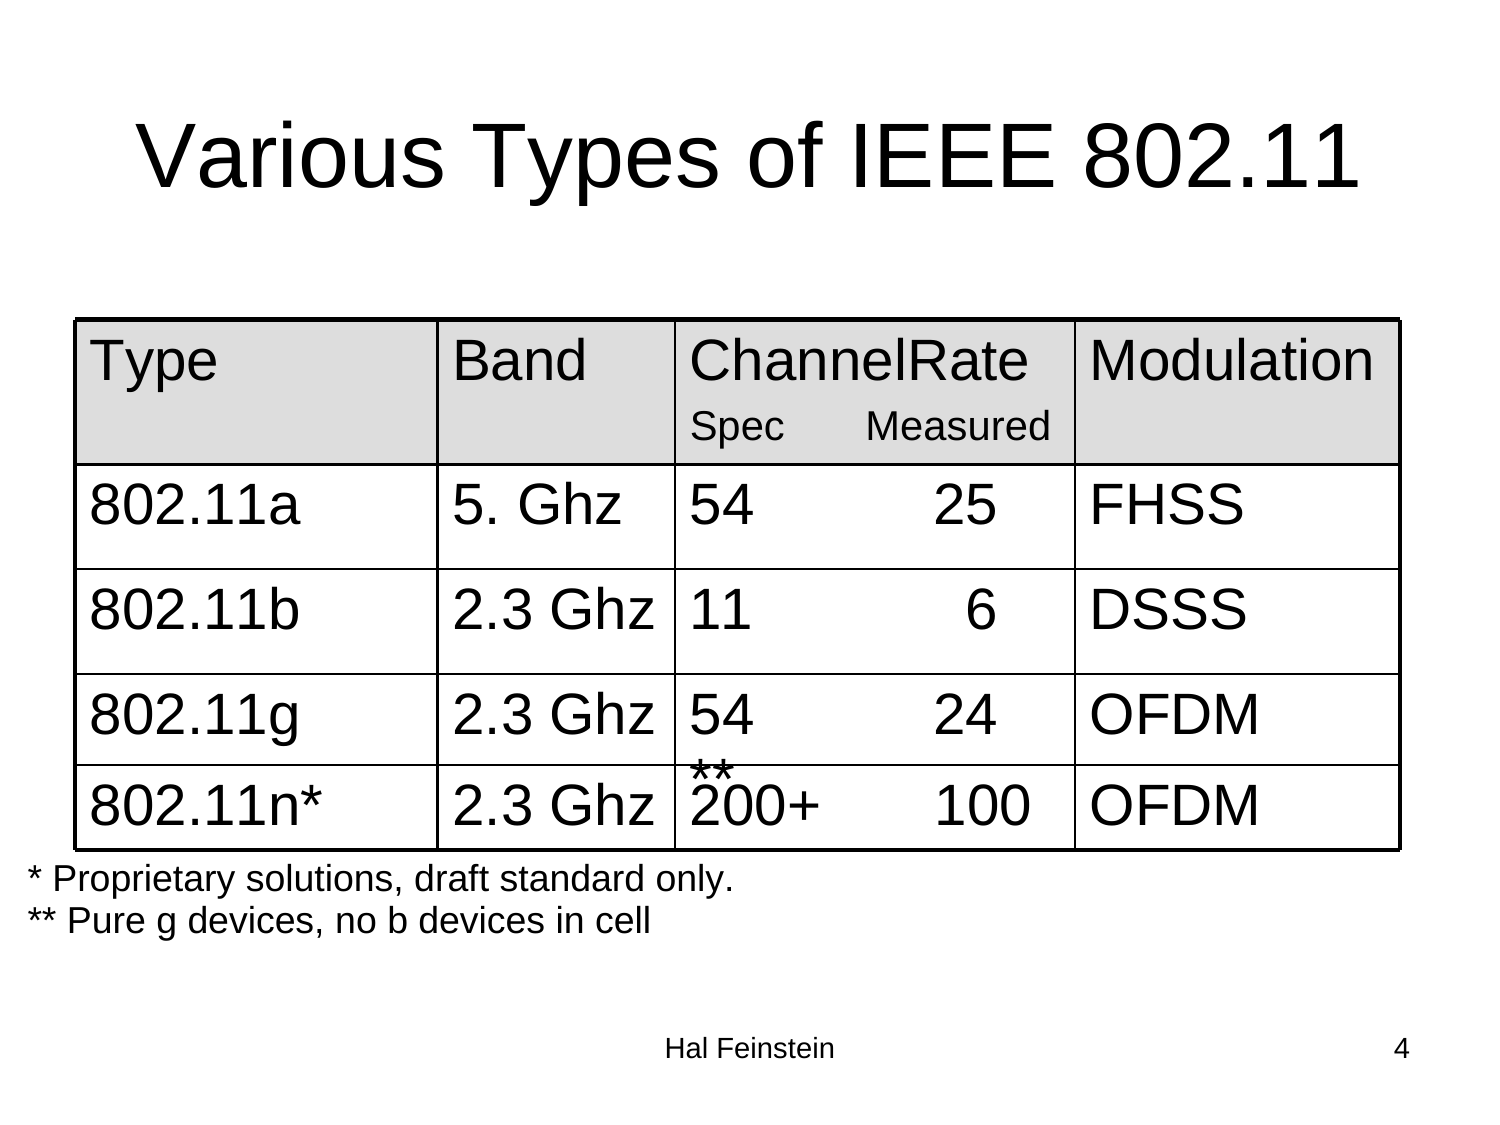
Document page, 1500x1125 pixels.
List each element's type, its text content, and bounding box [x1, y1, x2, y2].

list [75, 262, 1426, 1006]
text_box * Proprietary solutions, draft standard only. ** Pure g devices, no b devices in cell [12, 849, 863, 950]
text_box 2.3 Ghz [439, 675, 674, 764]
title Various Types of IEEE 802.11 [75, 62, 1426, 250]
text_box 802.11g [77, 675, 436, 764]
text_box 802.11a [77, 466, 436, 568]
text_box 802.11b [77, 570, 436, 673]
text_box Modulation [1076, 322, 1398, 463]
text_box FHSS [1076, 466, 1398, 568]
text_box 802.11n* [77, 766, 436, 848]
text_box Type [77, 322, 436, 463]
text_box ChannelRate Spec Measured [676, 322, 1074, 463]
text_box 54 25 [676, 466, 1074, 568]
text_box 5. Ghz [439, 466, 674, 568]
text_box OFDM [1076, 766, 1398, 848]
text_box 54 24 ** [676, 675, 1074, 764]
text_box 2.3 Ghz [439, 570, 674, 673]
text_box OFDM [1076, 675, 1398, 764]
text_box 11 6 [676, 570, 1074, 673]
text_box Band [439, 322, 674, 463]
text_box 200+ 100 [676, 766, 1074, 848]
text_box 2.3 Ghz [439, 766, 674, 848]
text_box DSSS [1076, 570, 1398, 673]
